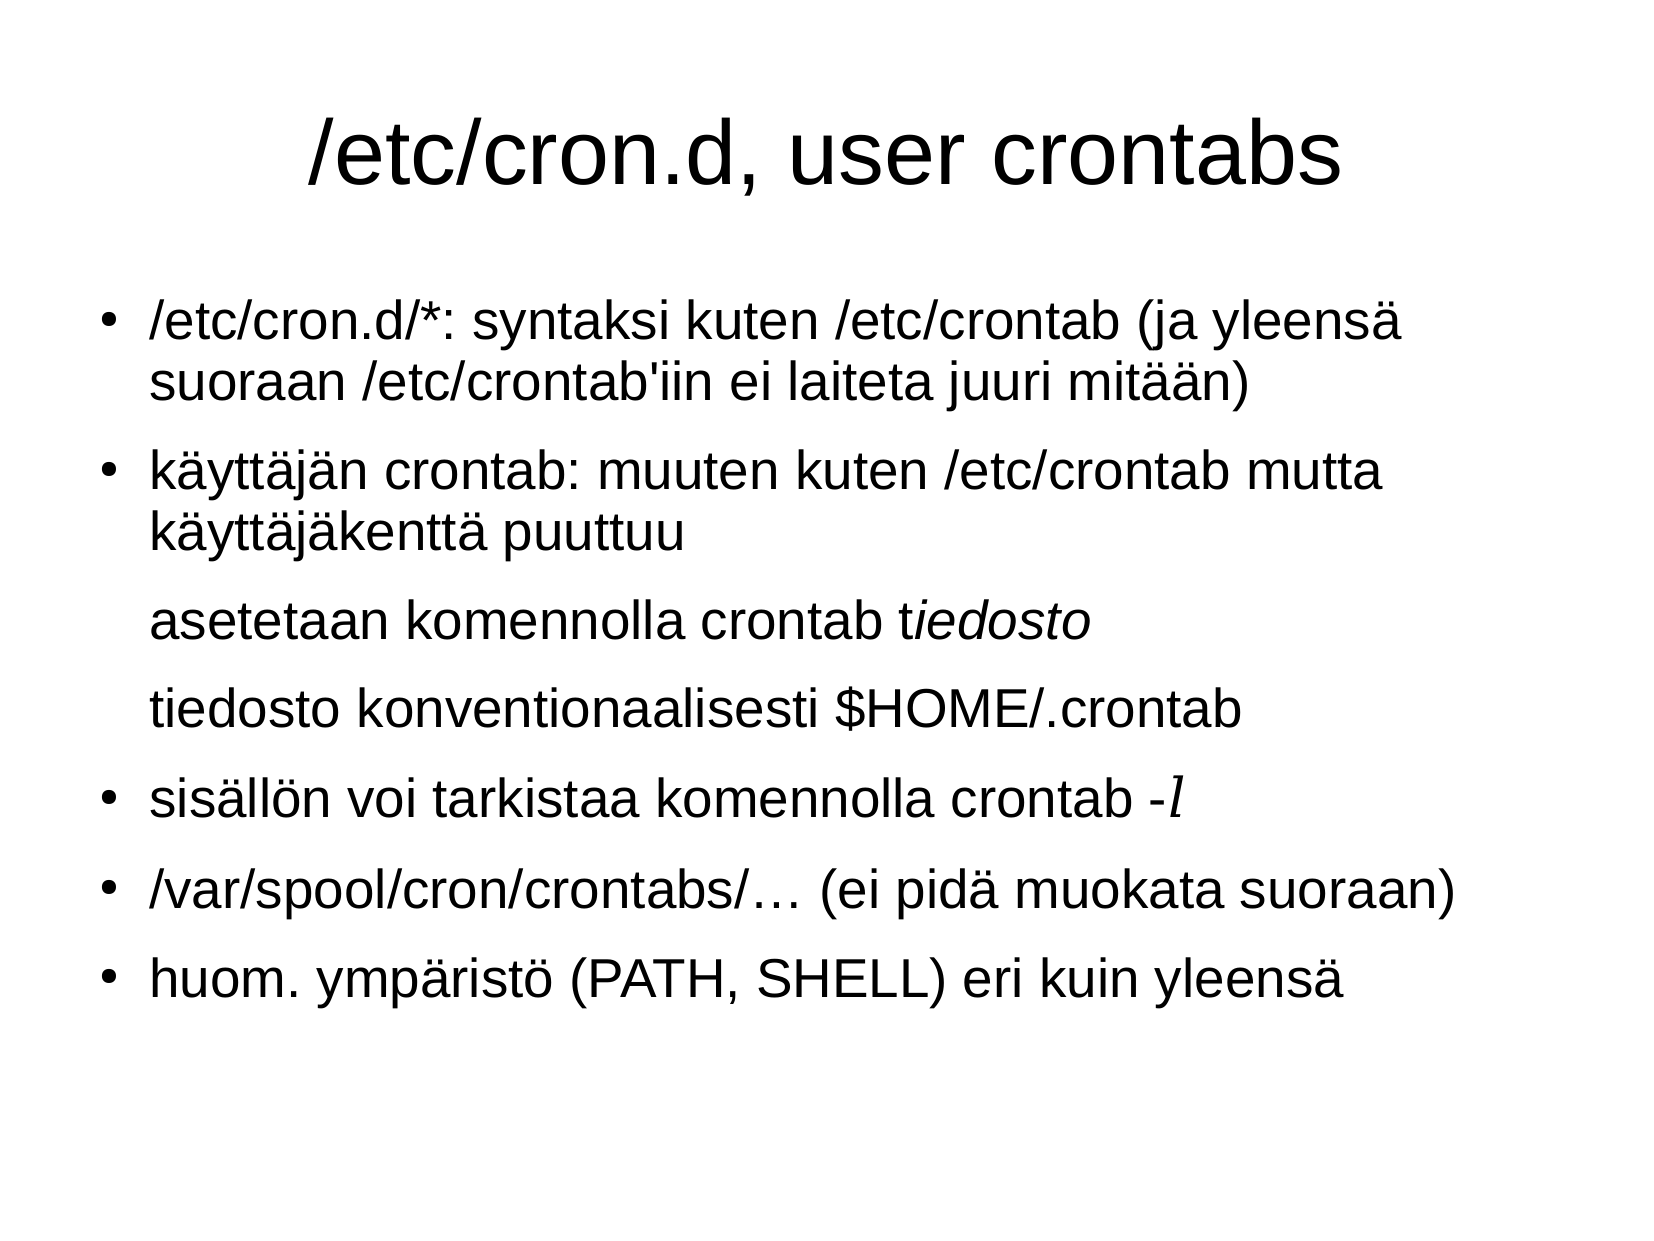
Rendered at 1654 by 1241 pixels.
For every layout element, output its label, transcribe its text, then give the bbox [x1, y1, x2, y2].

list /etc/cron.d/*: syntaksi kuten /etc/crontab (ja yleensä suoraan /etc/crontab'iin ei laiteta juuri mitään) käyttäjän crontab: muuten kuten /etc/crontab mutta käyttäjäkenttä puuttuu asetetaan komennolla crontab tiedosto tiedosto konventionaalisesti $HOME/.crontab sisällön voi tarkistaa komennolla crontab -l /var/spool/cron/crontabs/… (ei pidä muokata suoraan) huom. ympäristö (PATH, SHELL) eri kuin yleensä [82, 290, 1571, 1010]
title /etc/cron.d, user crontabs [82, 49, 1571, 257]
